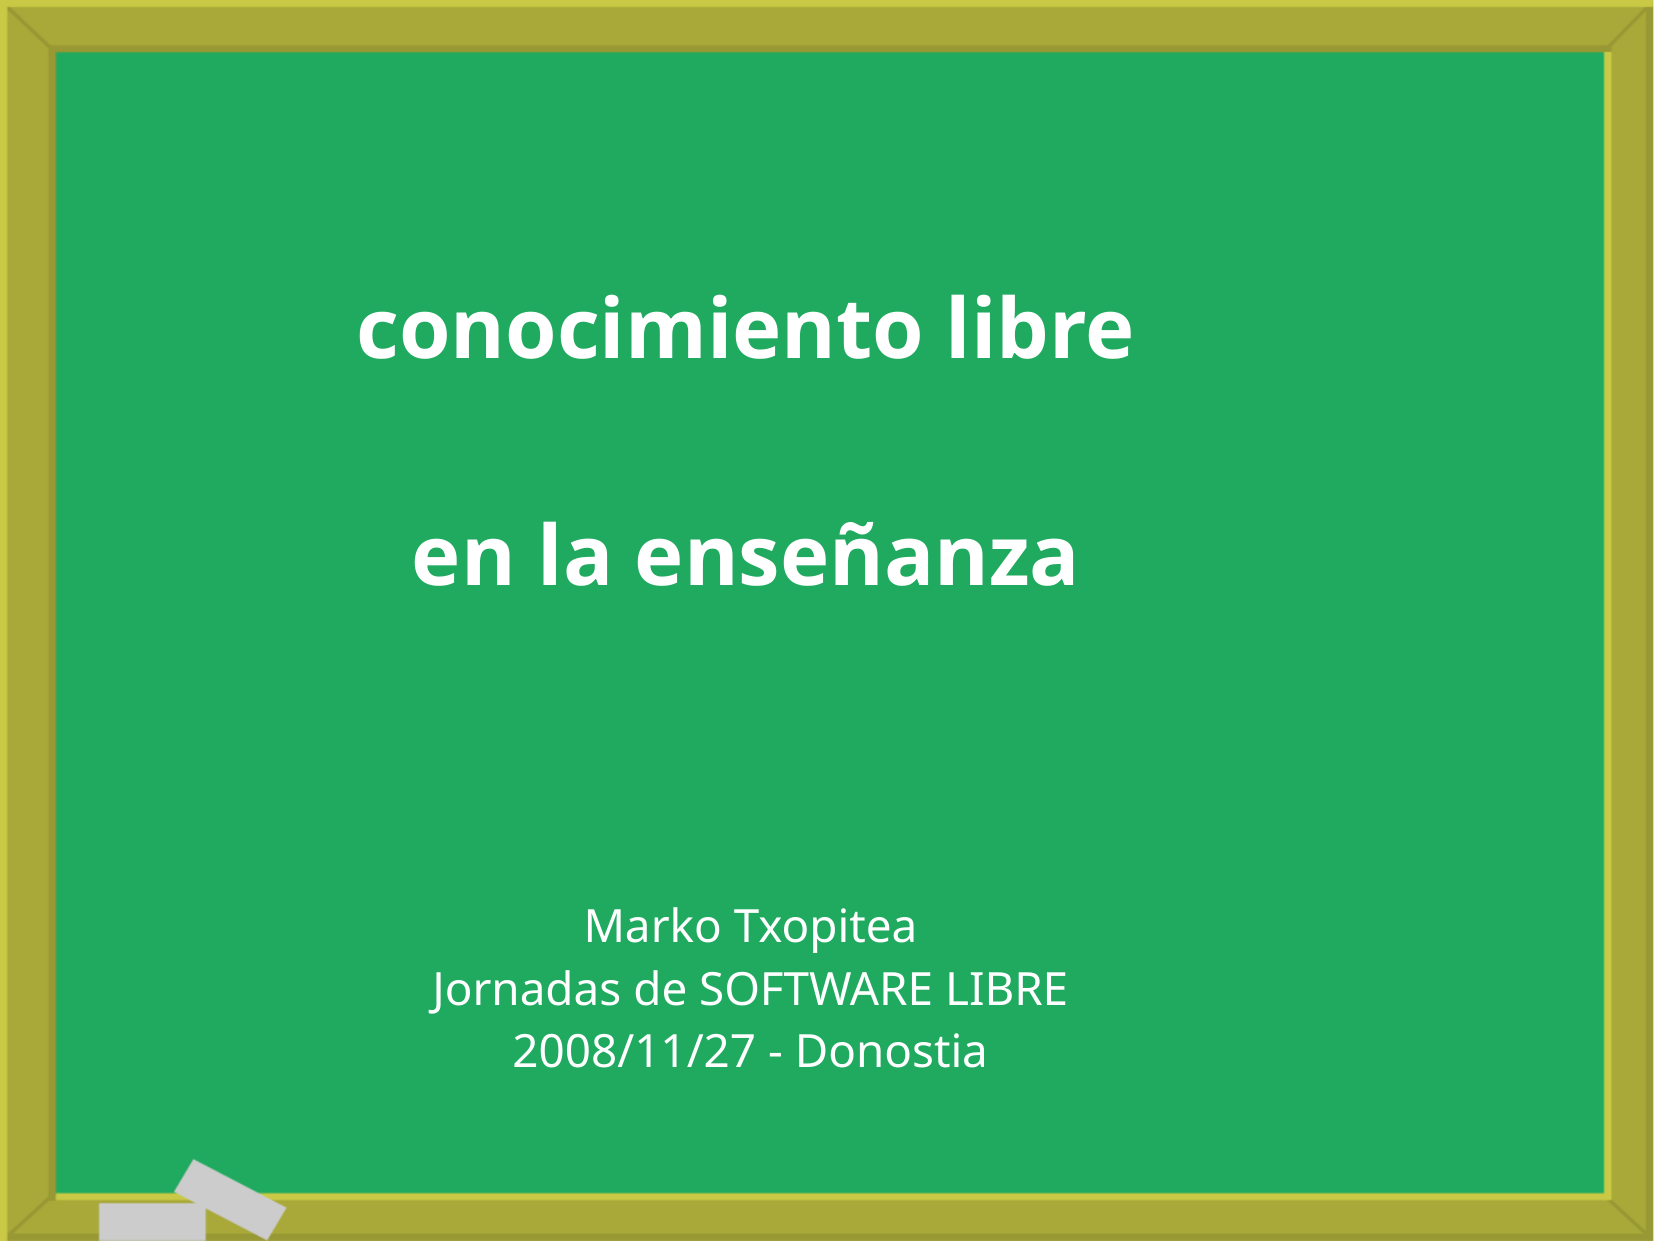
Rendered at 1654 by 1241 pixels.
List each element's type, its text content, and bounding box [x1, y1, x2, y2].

picture [0, 0, 1654, 1241]
text_box conocimiento libre en la enseñanza [342, 261, 1320, 665]
text_box Marko Txopitea Jornadas de SOFTWARE LIBRE 2008/11/27 - Donostia [417, 886, 1213, 1116]
